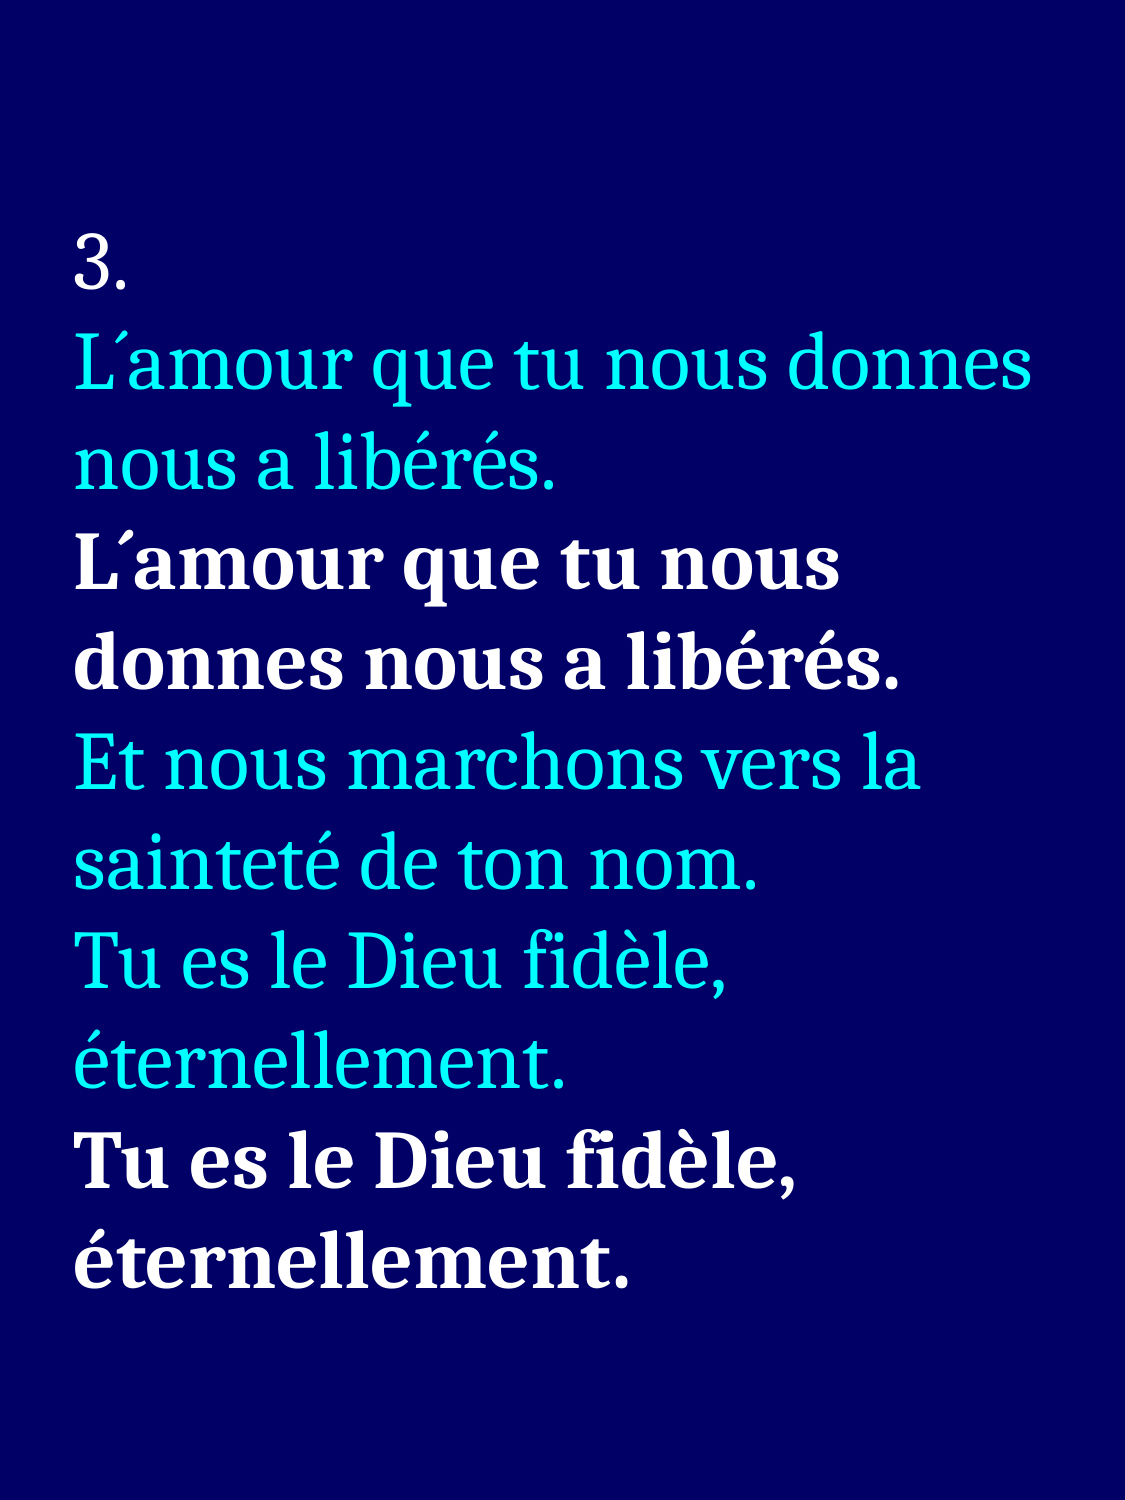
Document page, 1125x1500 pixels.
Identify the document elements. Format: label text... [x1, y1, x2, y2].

text_box 3. L´amour que tu nous donnes nous a libérés. L´amour que tu nous donnes nous a libérés. Et nous marchons vers la sainteté de ton nom. Tu es le Dieu fidèle, éternellement. Tu es le Dieu fidèle, éternellement. [58, 153, 1125, 1416]
